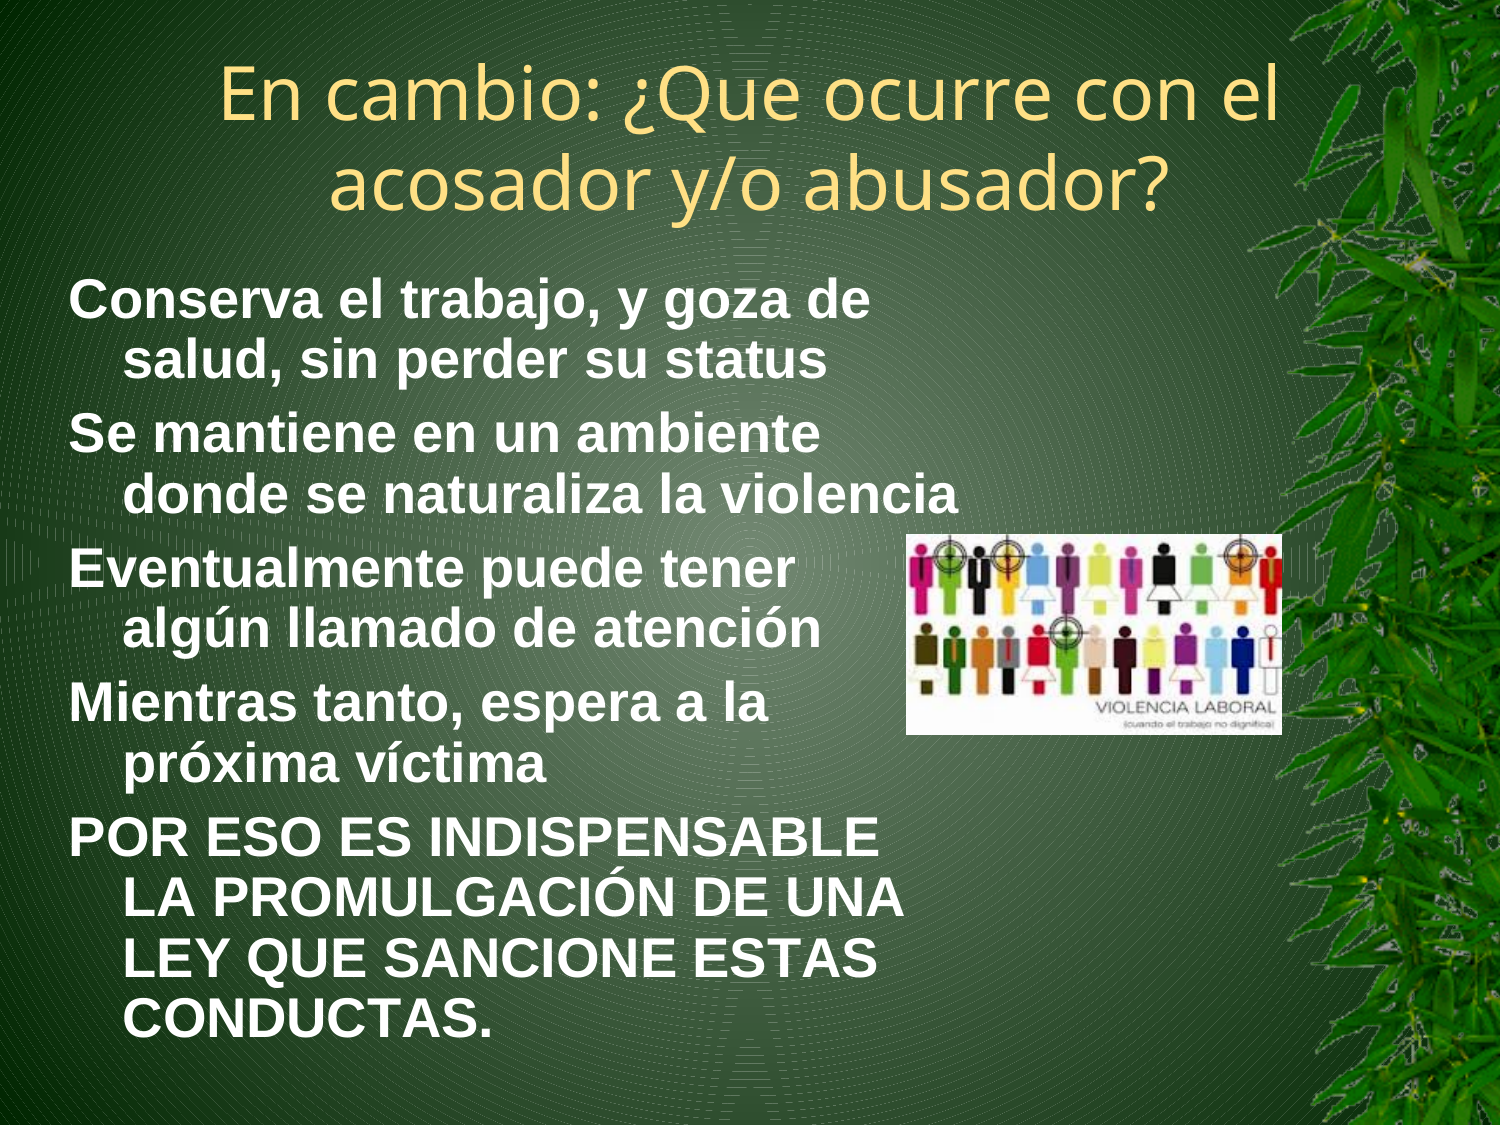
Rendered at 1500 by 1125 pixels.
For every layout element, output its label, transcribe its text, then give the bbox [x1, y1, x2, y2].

picture [906, 534, 1282, 735]
list Conserva el trabajo, y goza de salud, sin perder su status Se mantiene en un ambiente donde se naturaliza la violencia Eventualmente puede tener algún llamado de atención Mientras tanto, espera a la próxima víctima POR ESO ES INDISPENSABLE LA PROMULGACIÓN DE UNA LEY QUE SANCIONE ESTAS CONDUCTAS. [0, 262, 975, 1083]
title En cambio: ¿Que ocurre con el acosador y/o abusador? [75, 35, 1426, 233]
